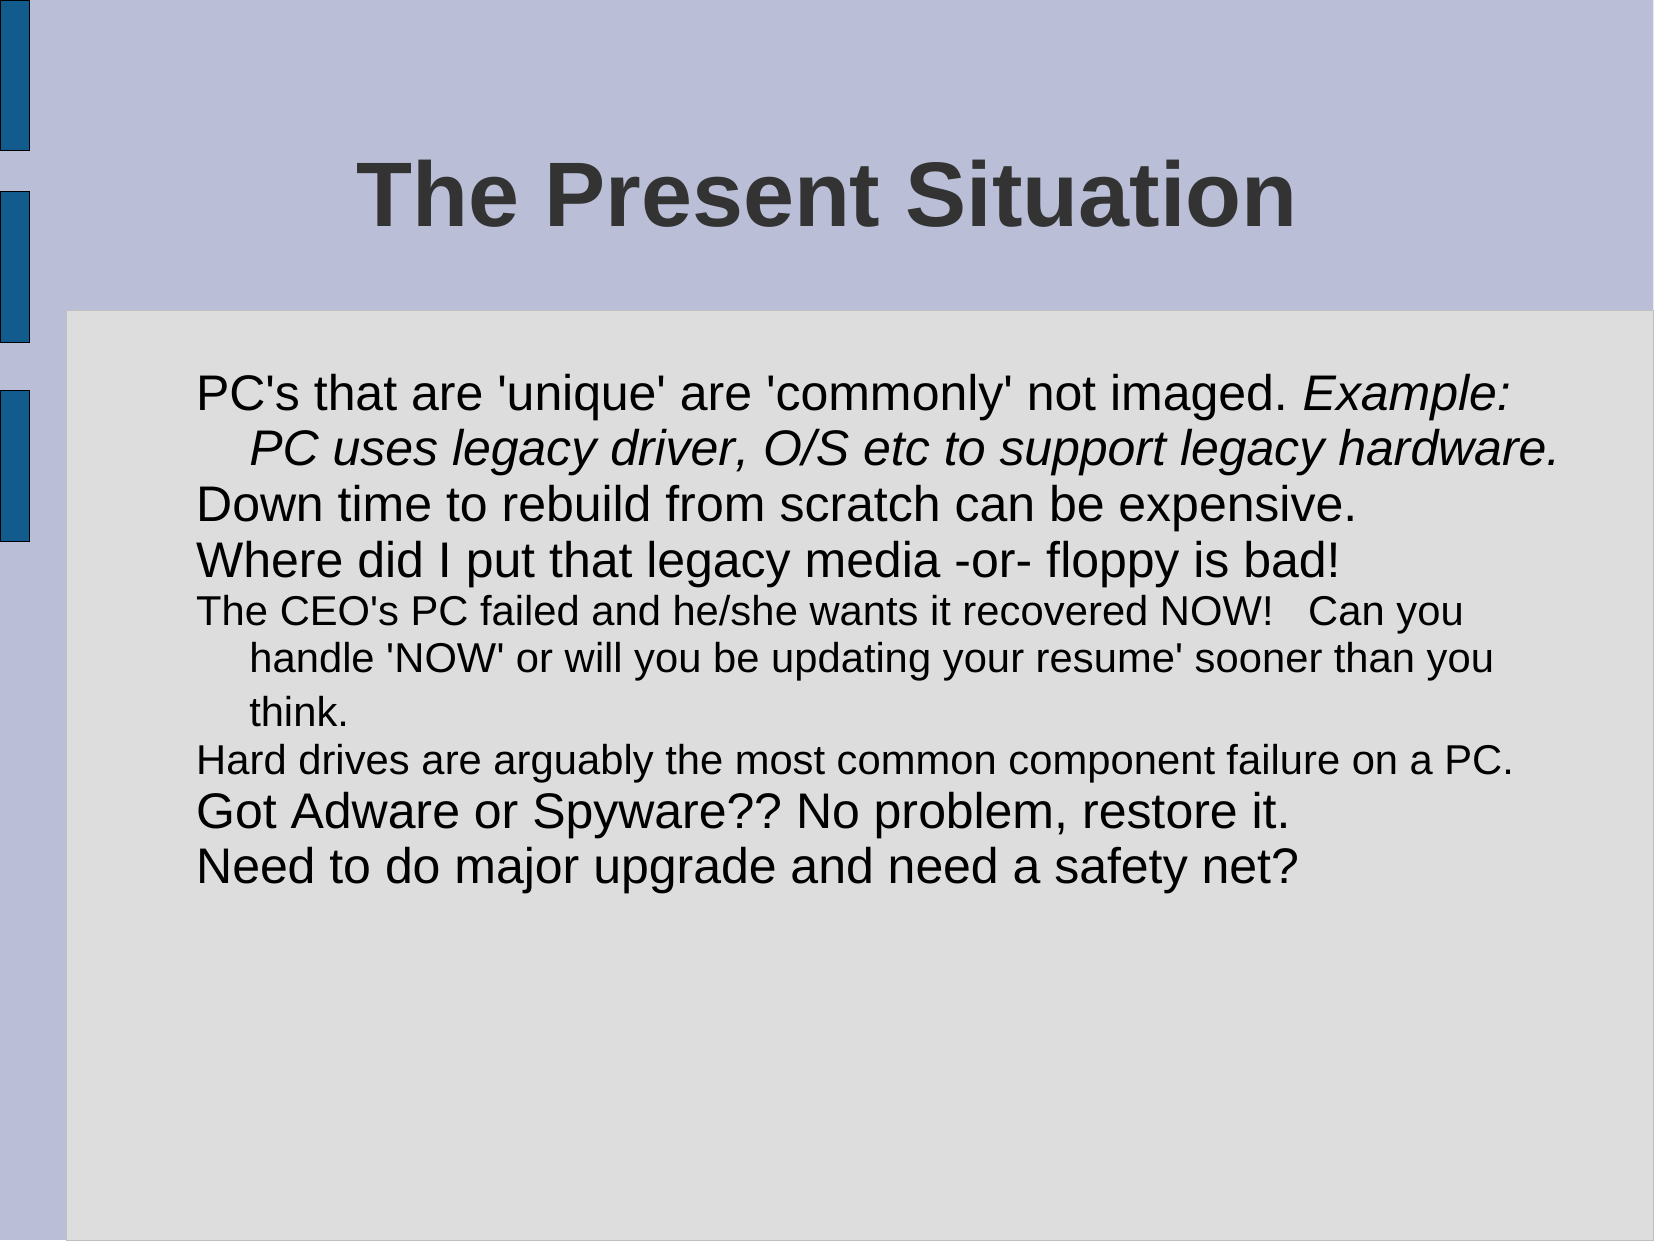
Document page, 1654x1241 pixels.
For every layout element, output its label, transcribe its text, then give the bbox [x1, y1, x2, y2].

list PC's that are 'unique' are 'commonly' not imaged. Example: PC uses legacy driver, O/S etc to support legacy hardware. Down time to rebuild from scratch can be expensive. Where did I put that legacy media -or- floppy is bad! The CEO's PC failed and he/she wants it recovered NOW! Can you handle 'NOW' or will you be updating your resume' sooner than you think. Hard drives are arguably the most common component failure on a PC. Got Adware or Spyware?? No problem, restore it. Need to do major upgrade and need a safety net? [178, 364, 1570, 1147]
title The Present Situation [121, 91, 1534, 299]
